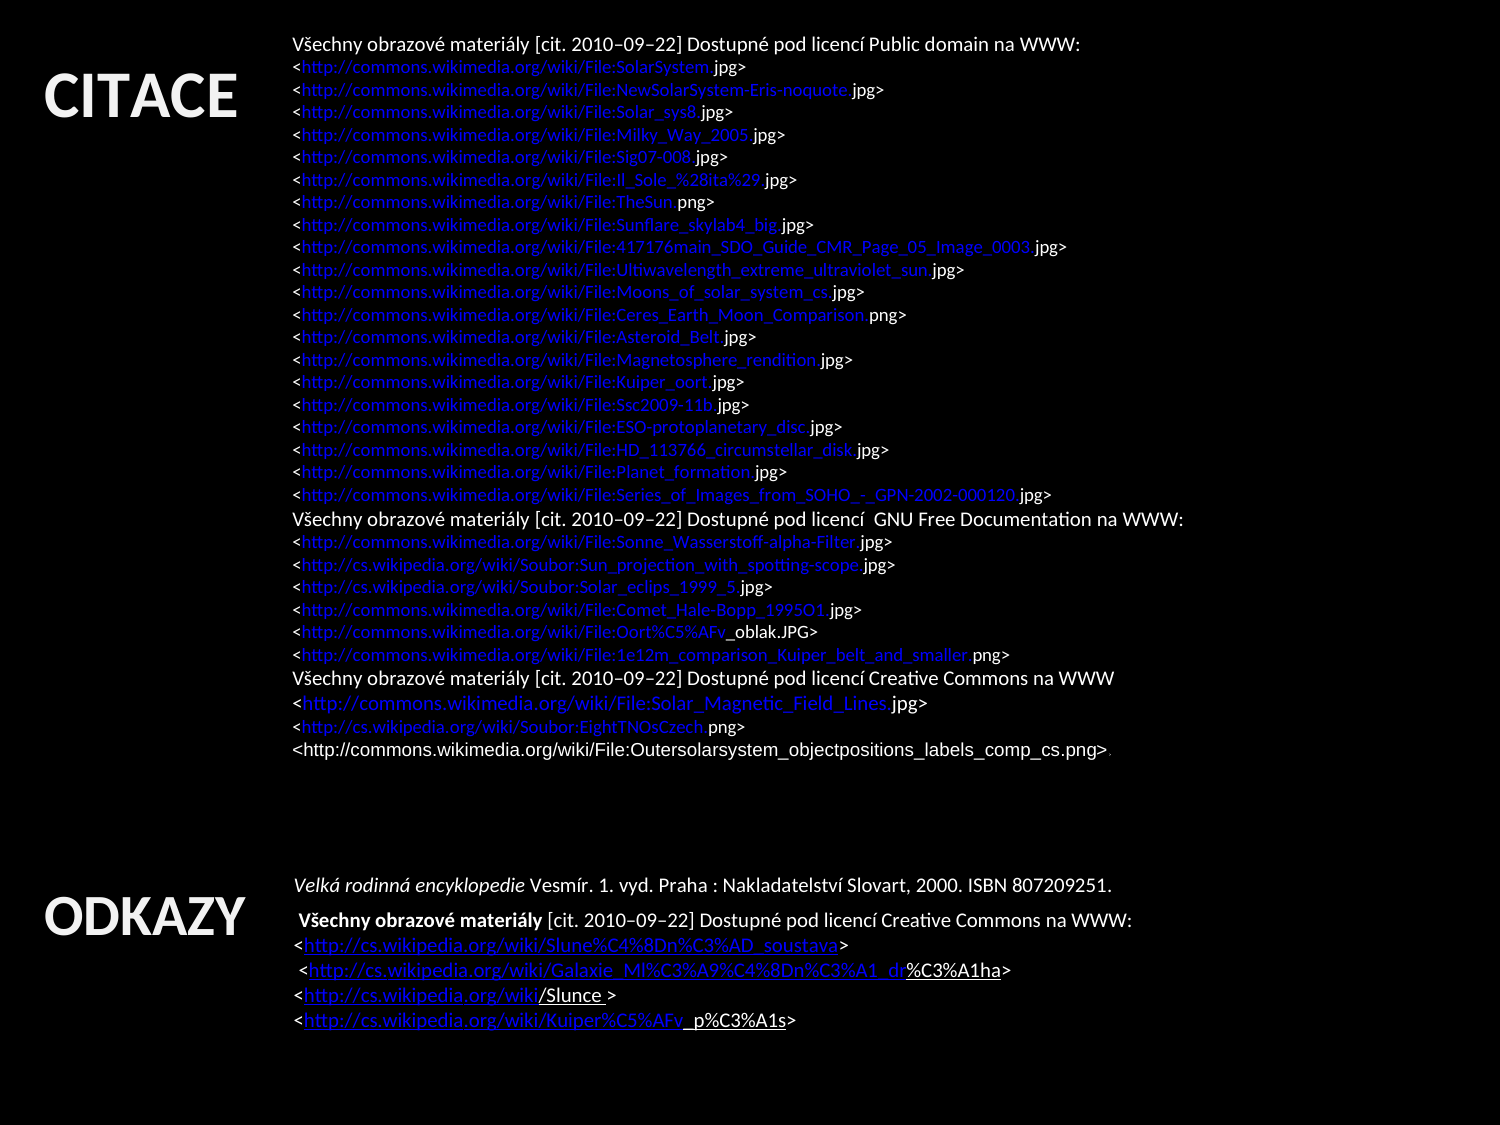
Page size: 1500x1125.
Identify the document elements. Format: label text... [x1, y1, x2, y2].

text_box ODKAZY [29, 869, 261, 955]
text_box CITACE [29, 42, 254, 139]
text_box Velká rodinná encyklopedie Vesmír. 1. vyd. Praha : Nakladatelství Slovart, 2000. ISBN 807209251. Všechny obrazové materiály [cit. 2010–09–22] Dostupné pod licencí Creative Commons na WWW: <http://cs.wikipedia.org/wiki/Slune%C4%8Dn%C3%AD_soustava> <http://cs.wikipedia.org/wiki/Galaxie_Ml%C3%A9%C4%8Dn%C3%A1_dr%C3%A1ha> <http://cs.wikipedia.org/wiki/Slunce > <http://cs.wikipedia.org/wiki/Kuiper%C5%AFv_p%C3%A1s> [278, 863, 1148, 1089]
text_box Všechny obrazové materiály [cit. 2010–09–22] Dostupné pod licencí Public domain na WWW: <http://commons.wikimedia.org/wiki/File:SolarSystem.jpg> <http://commons.wikimedia.org/wiki/File:NewSolarSystem-Eris-noquote.jpg> <http://commons.wikimedia.org/wiki/File:Solar_sys8.jpg> <http://commons.wikimedia.org/wiki/File:Milky_Way_2005.jpg> <http://commons.wikimedia.org/wiki/File:Sig07-008.jpg> <http://commons.wikimedia.org/wiki/File:Il_Sole_%28ita%29.jpg> <http://commons.wikimedia.org/wiki/File:TheSun.png> <http://commons.wikimedia.org/wiki/File:Sunflare_skylab4_big.jpg> <http://commons.wikimedia.org/wiki/File:417176main_SDO_Guide_CMR_Page_05_Image_0003.jpg> <http://commons.wikimedia.org/wiki/File:Ultiwavelength_extreme_ultraviolet_sun.jpg> <http://commons.wikimedia.org/wiki/File:Moons_of_solar_system_cs.jpg> <http://commons.wikimedia.org/wiki/File:Ceres_Earth_Moon_Comparison.png> <http://commons.wikimedia.org/wiki/File:Asteroid_Belt.jpg> <http://commons.wikimedia.org/wiki/File:Magnetosphere_rendition.jpg> <http://commons.wikimedia.org/wiki/File:Kuiper_oort.jpg> <http://commons.wikimedia.org/wiki/File:Ssc2009-11b.jpg> <http://commons.wikimedia.org/wiki/File:ESO-protoplanetary_disc.jpg> <http://commons.wikimedia.org/wiki/File:HD_113766_circumstellar_disk.jpg> <http://commons.wikimedia.org/wiki/File:Planet_formation.jpg> <http://commons.wikimedia.org/wiki/File:Series_of_Images_from_SOHO_-_GPN-2002-000120.jpg> Všechny obrazové materiály [cit. 2010–09–22] Dostupné pod licencí GNU Free Documentation na WWW: <http://commons.wikimedia.org/wiki/File:Sonne_Wasserstoff-alpha-Filter.jpg> <http://cs.wikipedia.org/wiki/Soubor:Sun_projection_with_spotting-scope.jpg> <http://cs.wikipedia.org/wiki/Soubor:Solar_eclips_1999_5.jpg> <http://commons.wikimedia.org/wiki/File:Comet_Hale-Bopp_1995O1.jpg> <http://commons.wikimedia.org/wiki/File:Oort%C5%AFv_oblak.JPG> <http://commons.wikimedia.org/wiki/File:1e12m_comparison_Kuiper_belt_and_smaller.png> Všechny obrazové materiály [cit. 2010–09–22] Dostupné pod licencí Creative Commons na WWW <http://commons.wikimedia.org/wiki/File:Solar_Magnetic_Field_Lines.jpg> <http://cs.wikipedia.org/wiki/Soubor:EightTNOsCzech.png> <http://commons.wikimedia.org/wiki/File:Outersolarsystem_objectpositions_labels_comp_cs.png> > [277, 22, 1317, 768]
